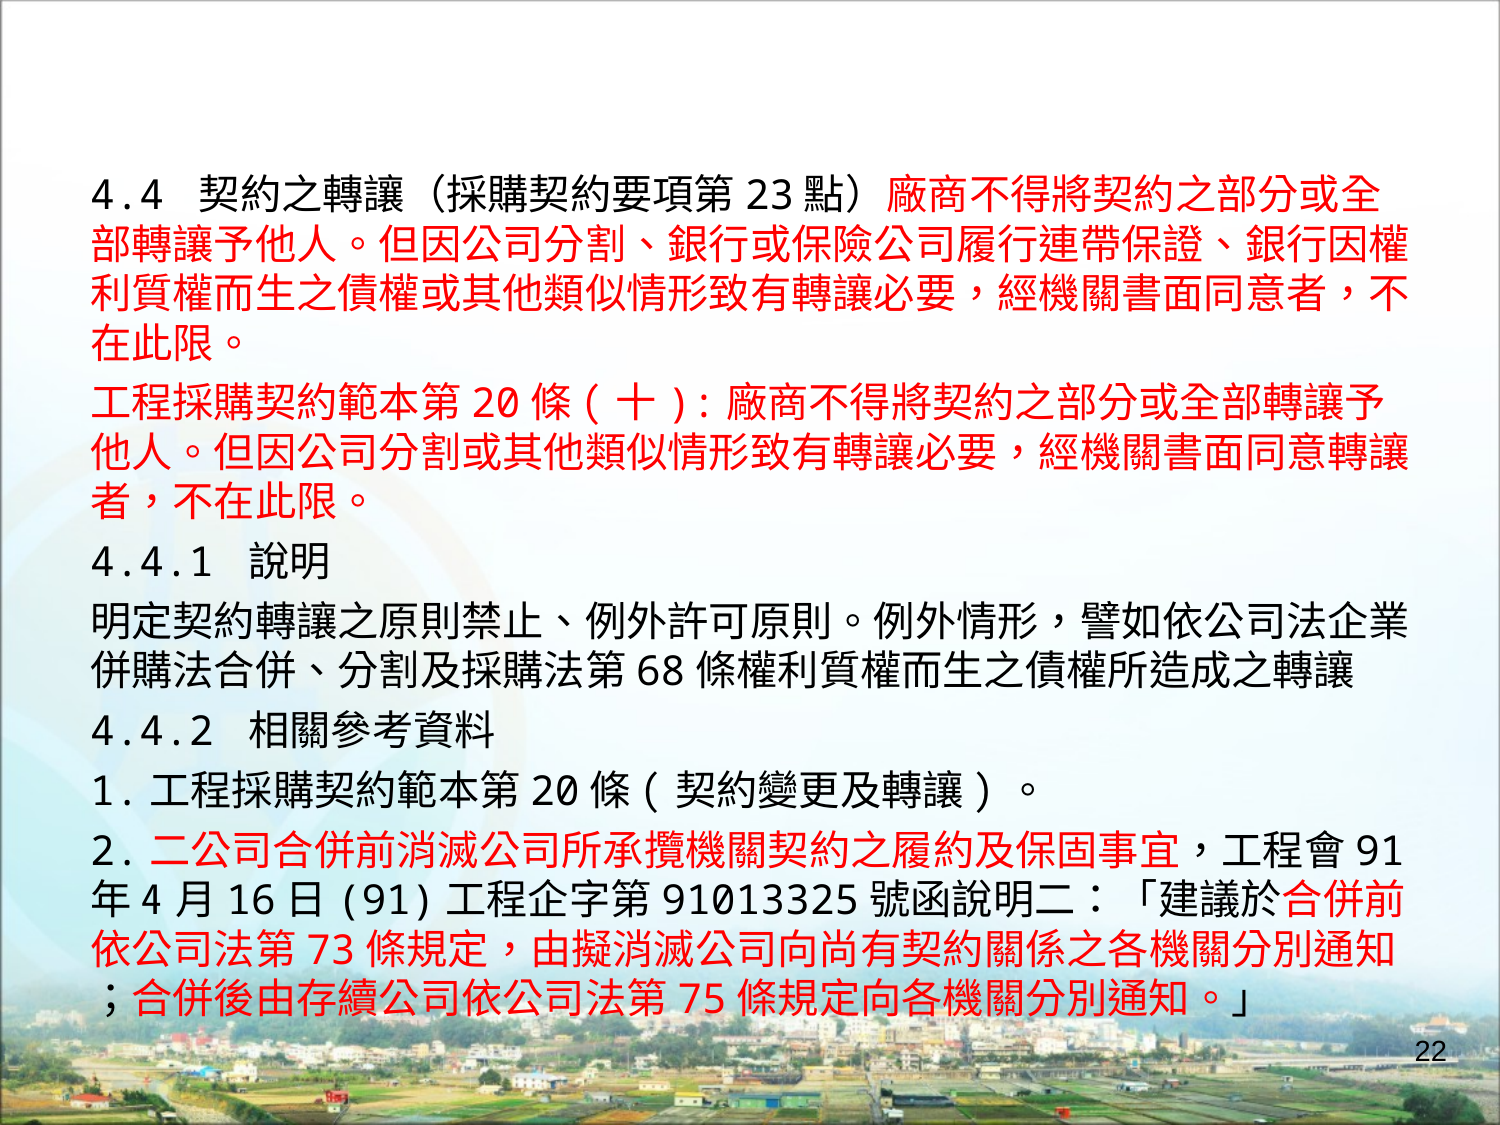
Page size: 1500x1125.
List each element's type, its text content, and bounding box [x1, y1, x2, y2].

text_box <編號> [1111, 1024, 1462, 1103]
picture [0, 0, 1500, 1125]
list 4.4 契約之轉讓（採購契約要項第23點）廠商不得將契約之部分或全部轉讓予他人。但因公司分割、銀行或保險公司履行連帶保證、銀行因權利質權而生之債權或其他類似情形致有轉讓必要，經機關書面同意者，不在此限。 工程採購契約範本第20條(十):廠商不得將契約之部分或全部轉讓予他人。但因公司分割或其他類似情形致有轉讓必要，經機關書面同意轉讓者，不在此限。 4.4.1 說明 明定契約轉讓之原則禁止、例外許可原則。例外情形，譬如依公司法企業併購法合併、分割及採購法第68條權利質權而生之債權所造成之轉讓 4.4.2 相關參考資料 1.工程採購契約範本第20條(契約變更及轉讓)。 2.二公司合併前消滅公司所承攬機關契約之履約及保固事宜，工程會91年4月16日(91)工程企字第91013325號函說明二：「建議於合併前依公司法第73條規定，由擬消滅公司向尚有契約關係之各機關分別通知；合併後由存續公司依公司法第75條規定向各機關分別通知。」 [75, 160, 1426, 1053]
